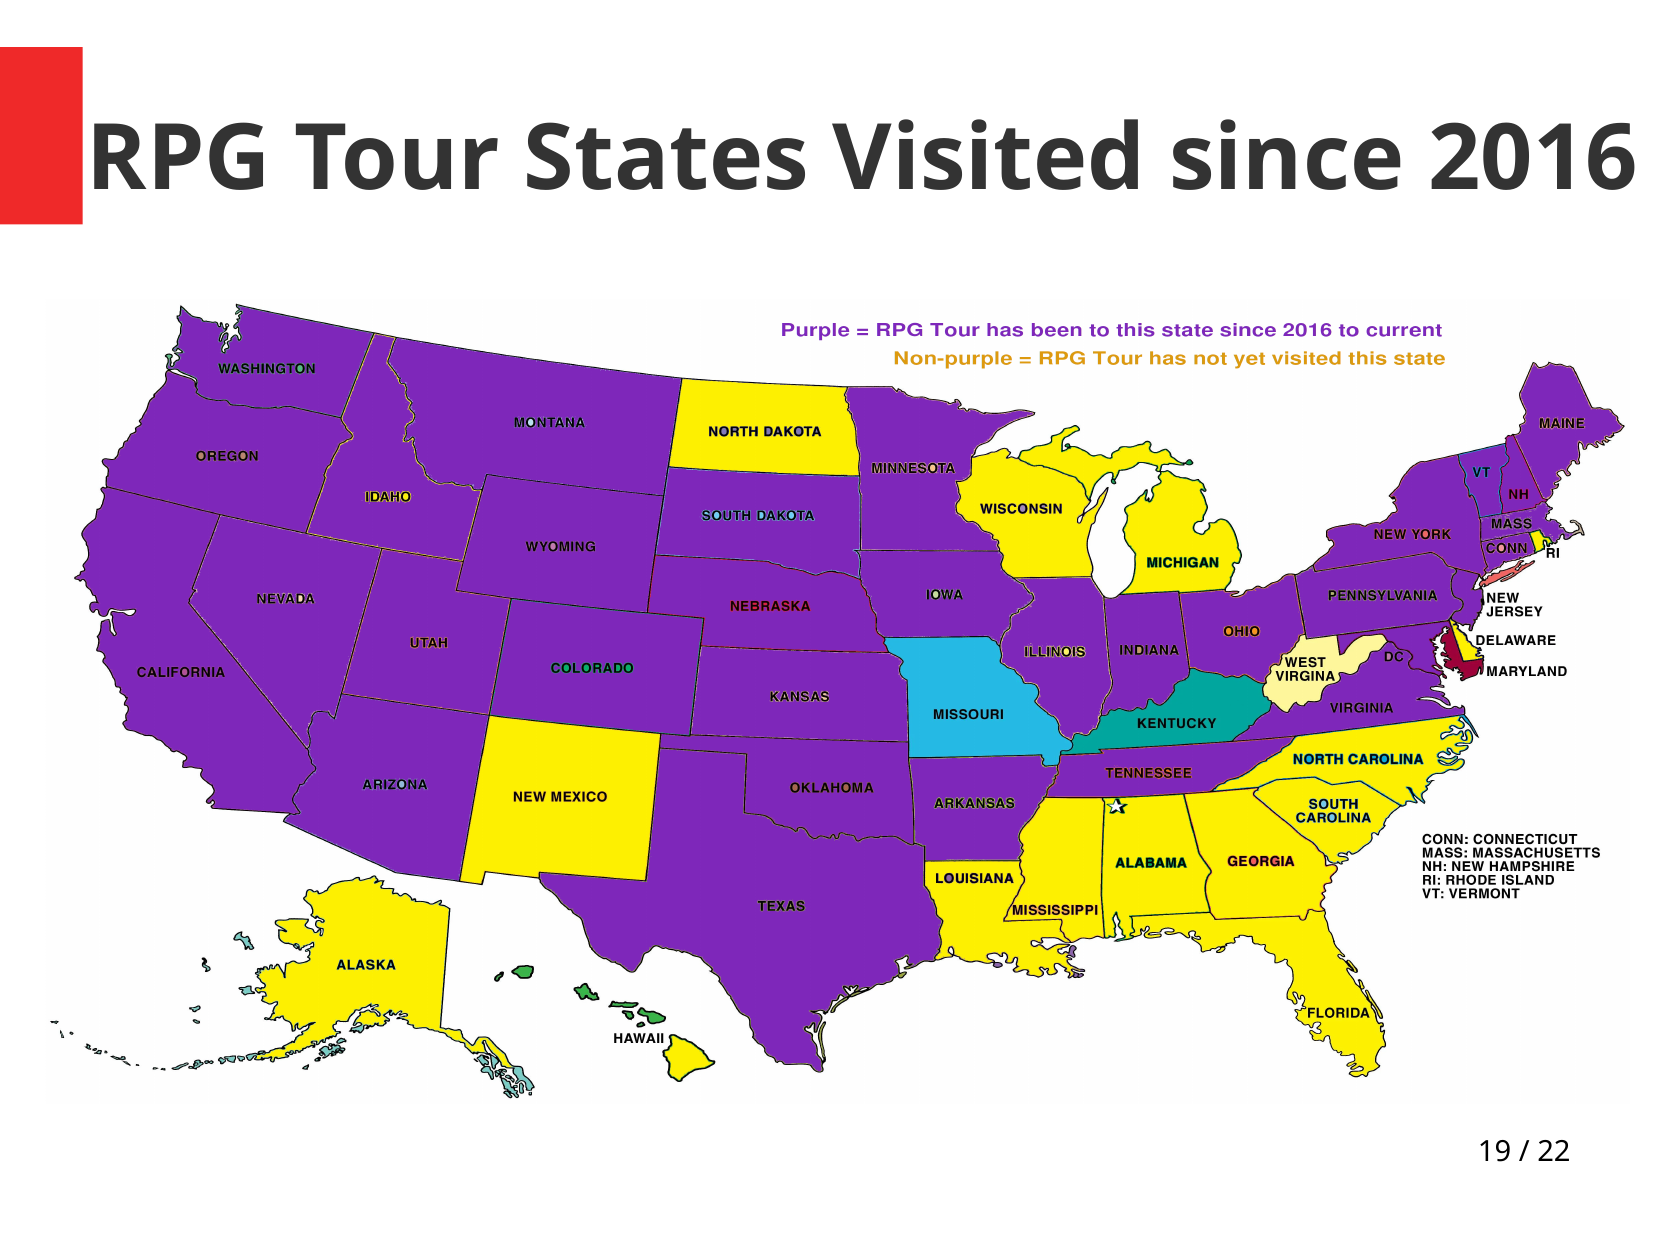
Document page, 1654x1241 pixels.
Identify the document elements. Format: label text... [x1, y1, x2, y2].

title RPG Tour States Visited since 2016 [86, 29, 1647, 280]
picture [45, 299, 1630, 1104]
